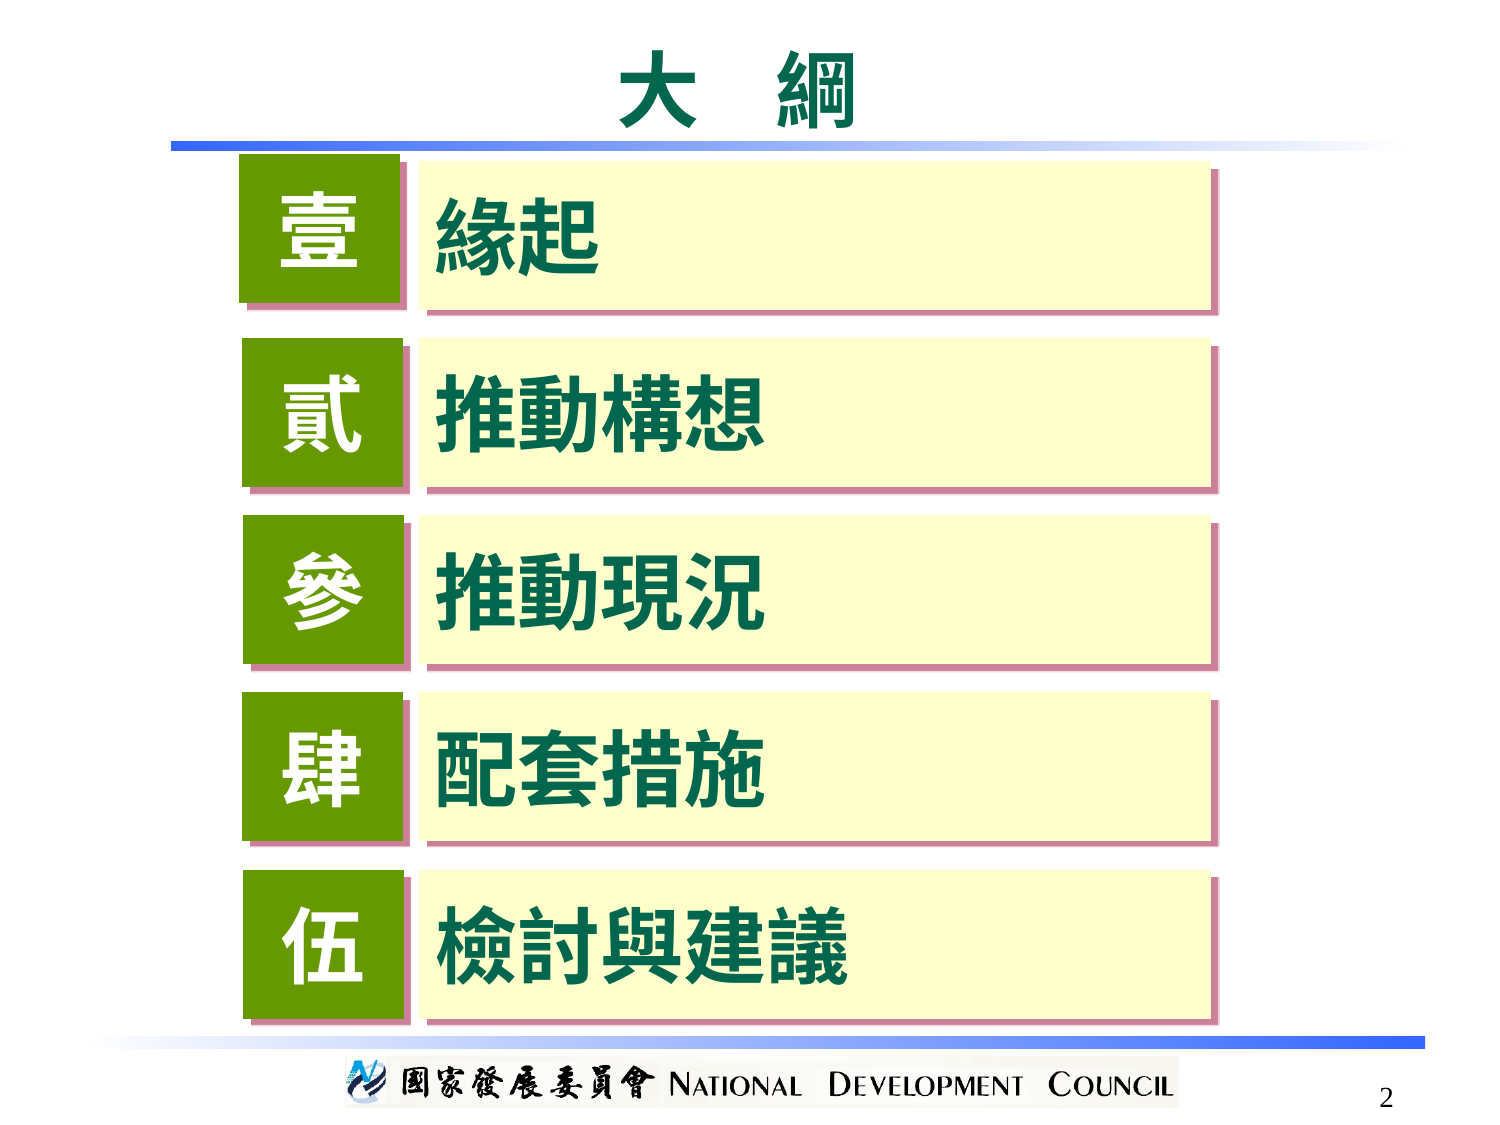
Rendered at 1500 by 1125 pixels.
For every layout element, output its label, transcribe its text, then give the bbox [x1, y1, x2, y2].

text_box 檢討與建議 [419, 870, 1211, 1019]
text_box 壹 [239, 154, 400, 303]
title 大 綱 [100, 31, 1376, 141]
text_box 貳 [242, 338, 403, 487]
text_box 參 [243, 515, 404, 664]
text_box 2 [1364, 1070, 1490, 1106]
text_box 肆 [242, 692, 403, 841]
text_box 推動現況 [419, 515, 1211, 664]
text_box 緣起 [419, 161, 1211, 310]
text_box 配套措施 [419, 692, 1211, 841]
text_box 推動構想 [419, 338, 1211, 487]
text_box 伍 [243, 870, 404, 1019]
